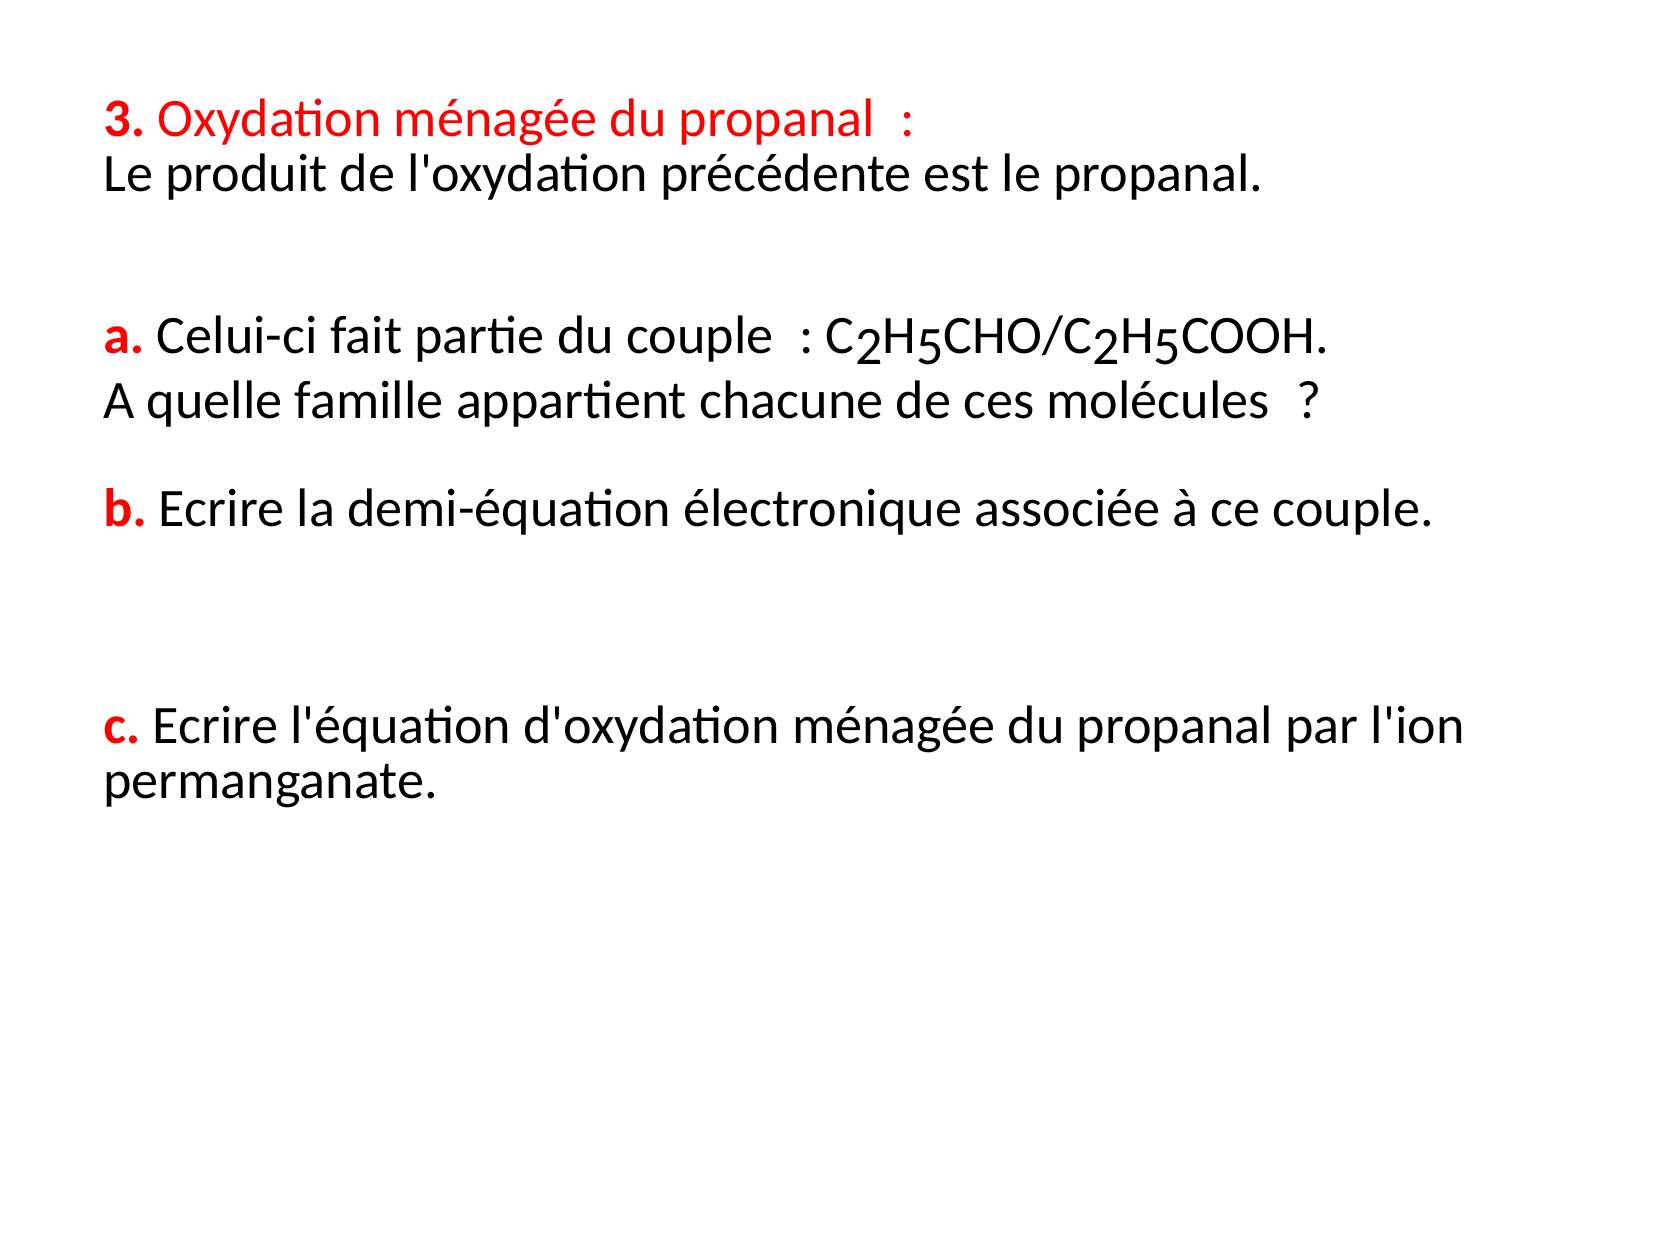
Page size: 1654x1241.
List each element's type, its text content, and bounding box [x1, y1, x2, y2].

text_box 3. Oxydation ménagée du propanal : Le produit de l'oxydation précédente est le propanal. a. Celui-ci fait partie du couple : C2H5CHO/C2H5COOH. A quelle famille appartient chacune de ces molécules ? b. Ecrire la demi-équation électronique associée à ce couple. c. Ecrire l'équation d'oxydation ménagée du propanal par l'ion permanganate. [88, 88, 1565, 976]
